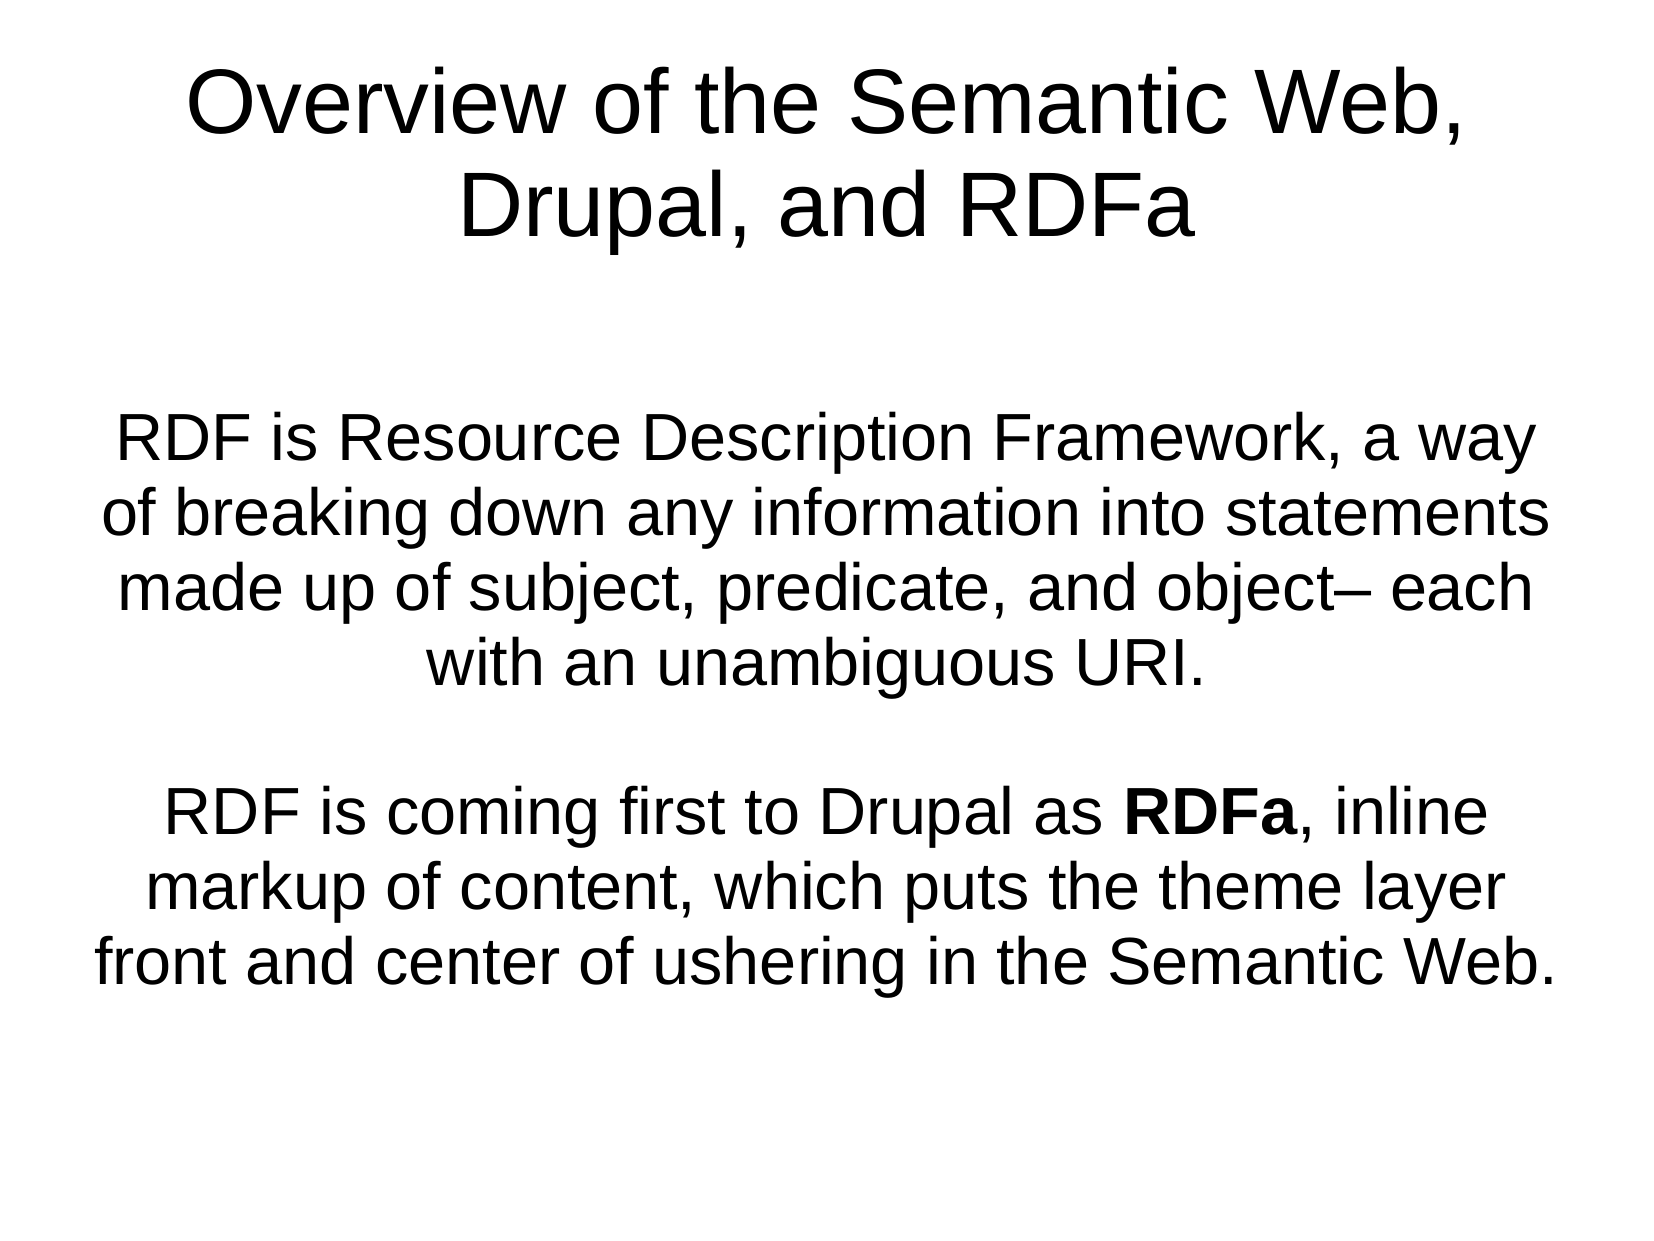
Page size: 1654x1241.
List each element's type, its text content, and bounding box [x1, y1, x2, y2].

title Overview of the Semantic Web, Drupal, and RDFa [82, 47, 1571, 259]
subtitle RDF is Resource Description Framework, a way of breaking down any information into statements made up of subject, predicate, and object– each with an unambiguous URI. RDF is coming first to Drupal as RDFa, inline markup of content, which puts the theme layer front and center of ushering in the Semantic Web. [82, 297, 1571, 1102]
